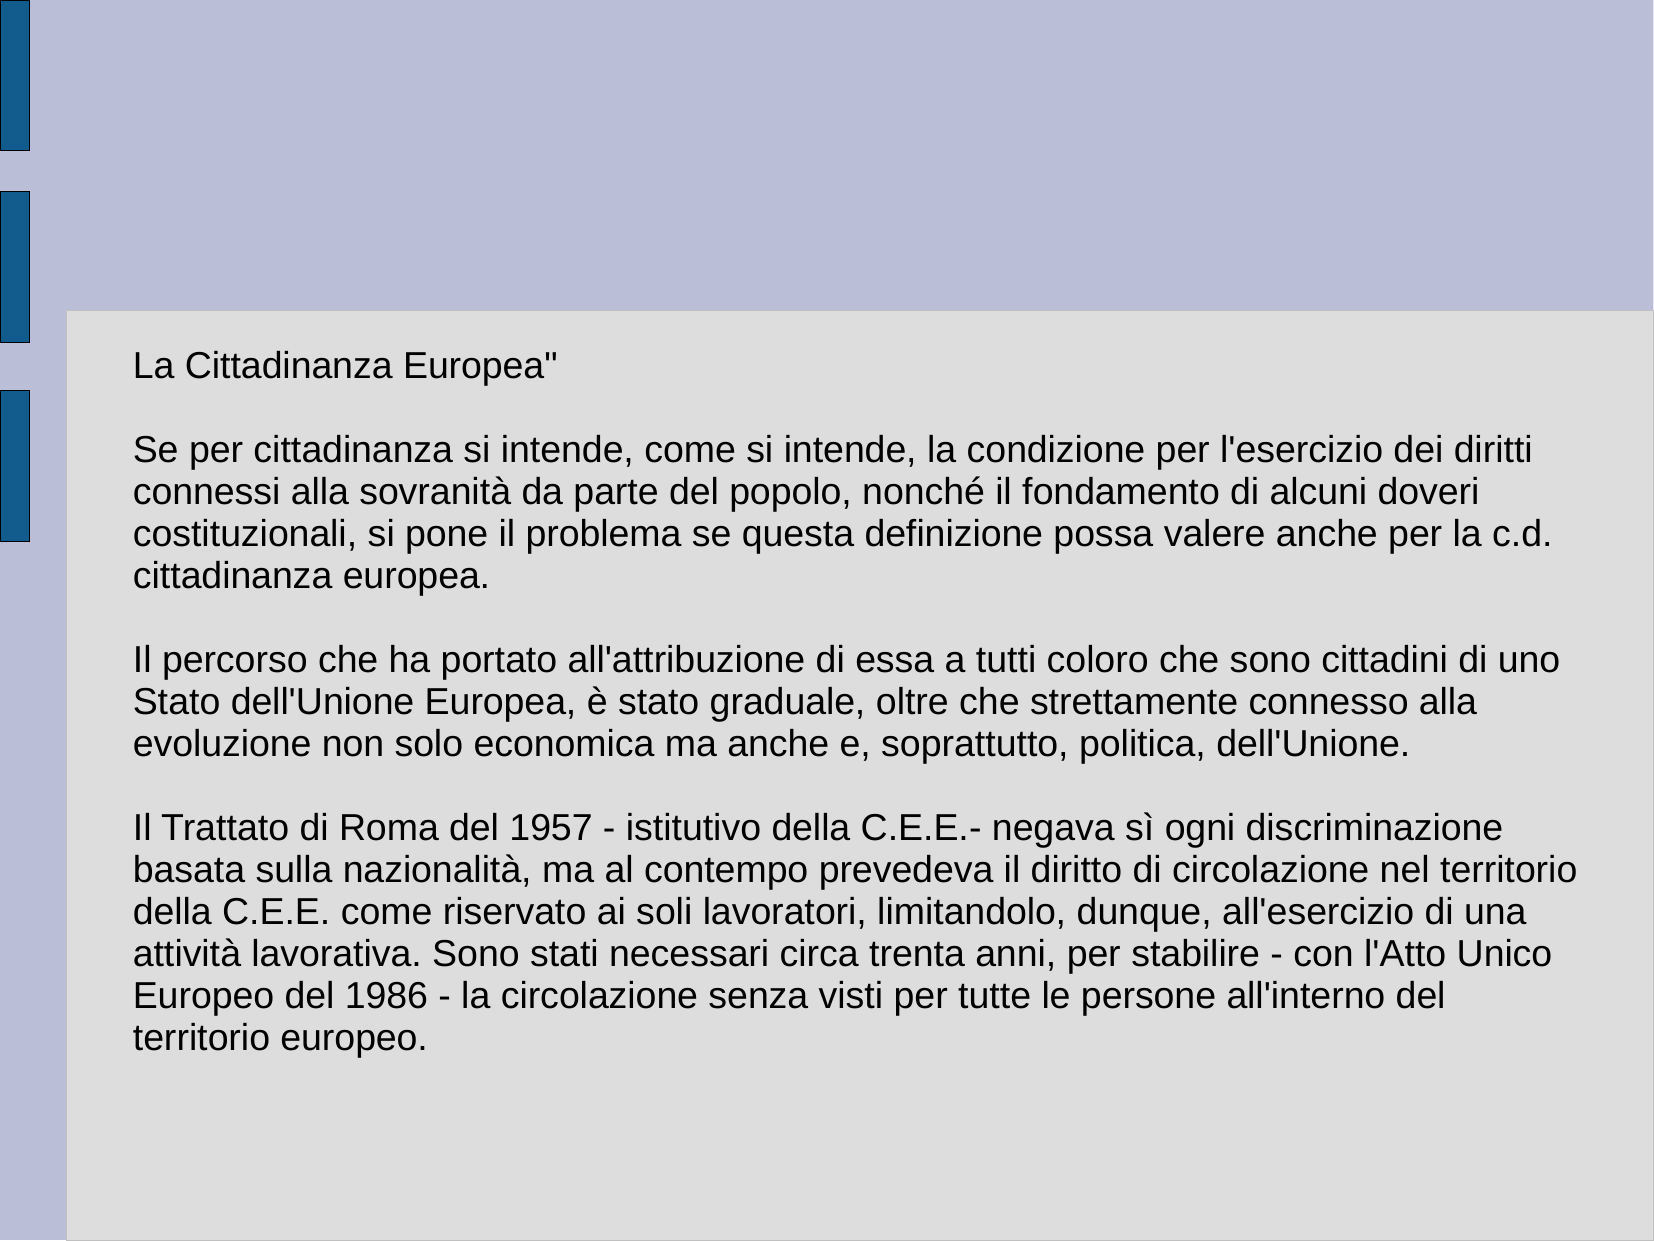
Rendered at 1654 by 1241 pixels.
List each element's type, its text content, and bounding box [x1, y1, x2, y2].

text_box La Cittadinanza Europea" Se per cittadinanza si intende, come si intende, la condizione per l'esercizio dei diritti connessi alla sovranità da parte del popolo, nonché il fondamento di alcuni doveri costituzionali, si pone il problema se questa definizione possa valere anche per la c.d. cittadinanza europea. Il percorso che ha portato all'attribuzione di essa a tutti coloro che sono cittadini di uno Stato dell'Unione Europea, è stato graduale, oltre che strettamente connesso alla evoluzione non solo economica ma anche e, soprattutto, politica, dell'Unione. Il Trattato di Roma del 1957 - istitutivo della C.E.E.- negava sì ogni discriminazione basata sulla nazionalità, ma al contempo prevedeva il diritto di circolazione nel territorio della C.E.E. come riservato ai soli lavoratori, limitandolo, dunque, all'esercizio di una attività lavorativa. Sono stati necessari circa trenta anni, per stabilire - con l'Atto Unico Europeo del 1986 - la circolazione senza visti per tutte le persone all'interno del territorio europeo. [118, 336, 1595, 1067]
